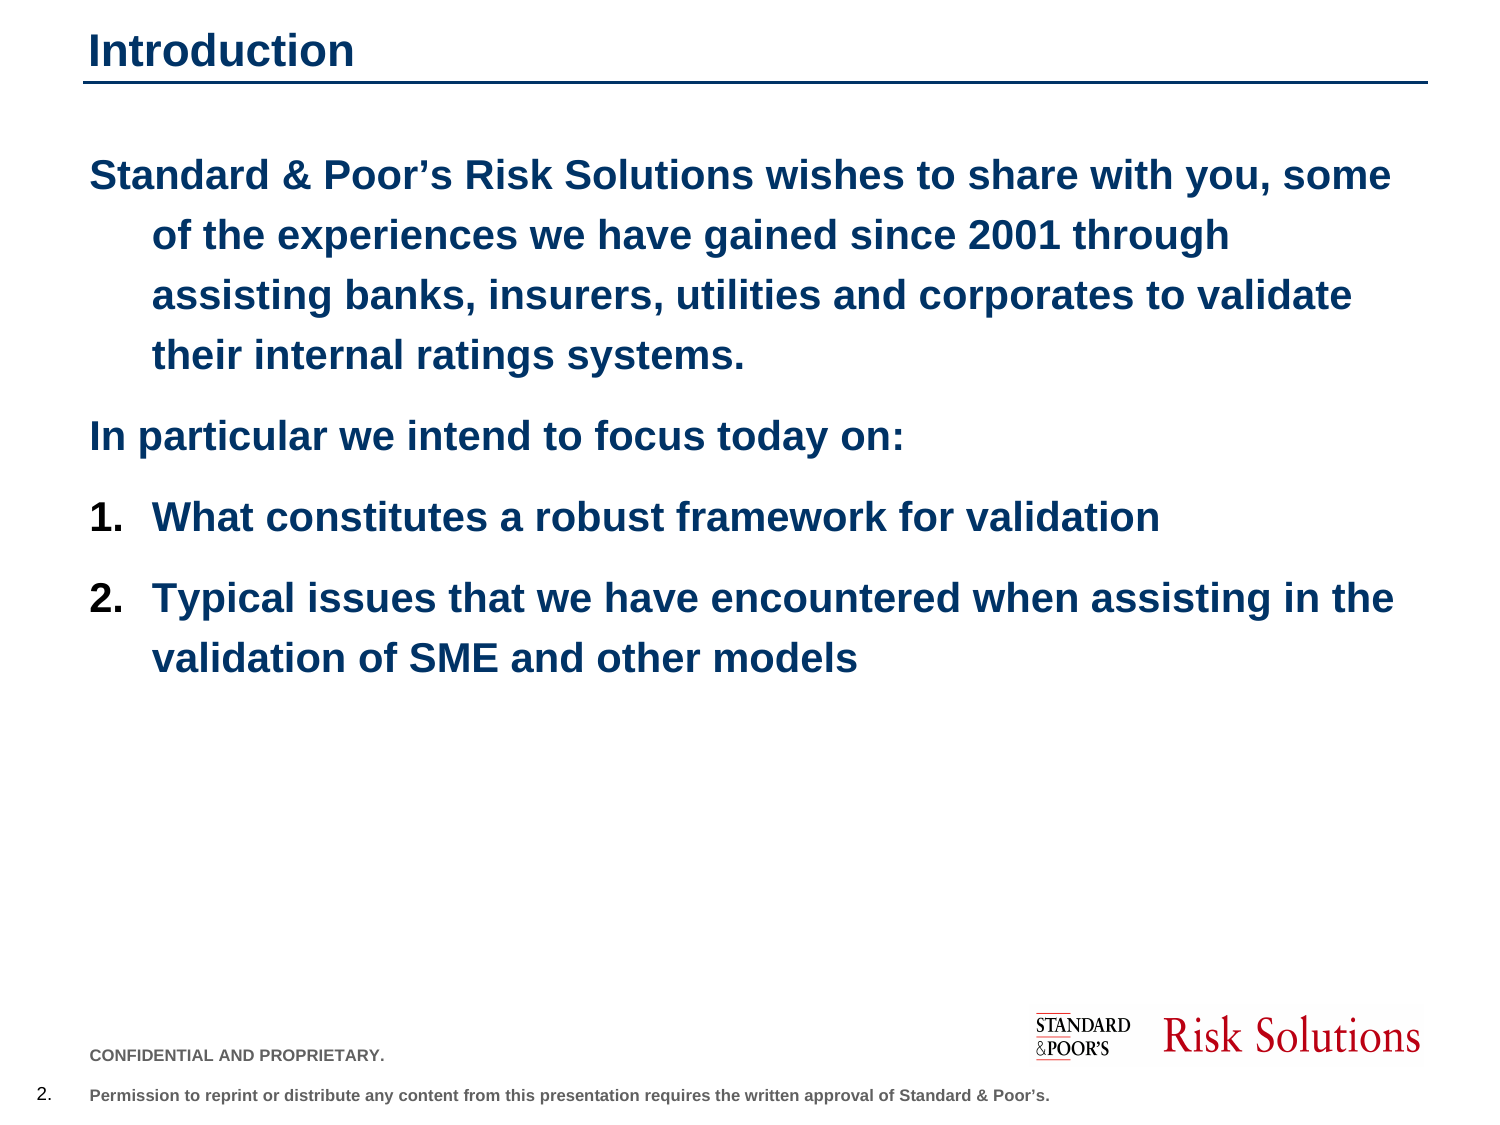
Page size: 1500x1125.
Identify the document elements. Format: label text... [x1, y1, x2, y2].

title Introduction [73, 8, 1429, 85]
list Standard & Poor’s Risk Solutions wishes to share with you, some of the experiences we have gained since 2001 through assisting banks, insurers, utilities and corporates to validate their internal ratings systems. In particular we intend to focus today on: What constitutes a robust framework for validation Typical issues that we have encountered when assisting in the validation of SME and other models [74, 130, 1426, 982]
picture [1029, 1004, 1424, 1067]
